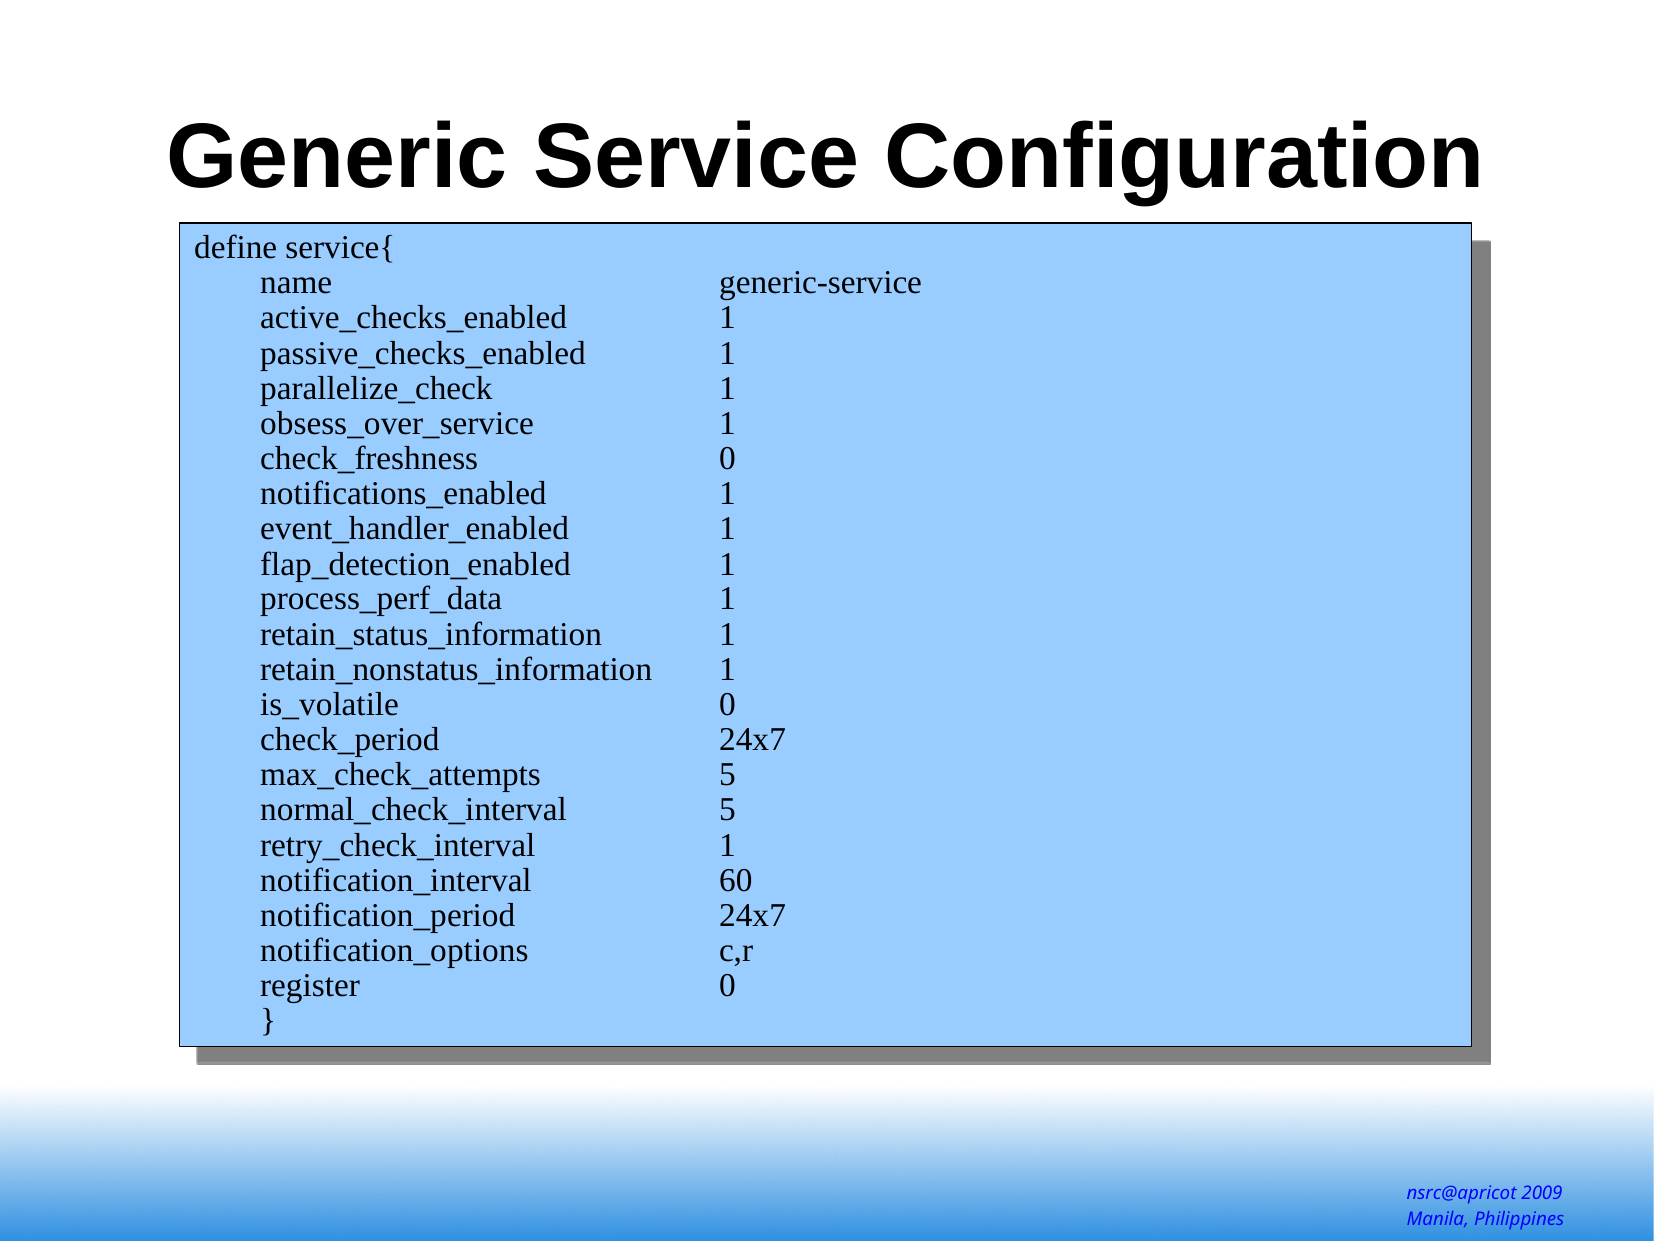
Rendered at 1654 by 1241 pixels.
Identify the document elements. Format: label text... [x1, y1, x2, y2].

picture [0, 1083, 1654, 1241]
text_box define service{ name generic-service active_checks_enabled 1 passive_checks_enabled 1 parallelize_check 1 obsess_over_service 1 check_freshness 0 notifications_enabled 1 event_handler_enabled 1 flap_detection_enabled 1 process_perf_data 1 retain_status_information 1 retain_nonstatus_information 1 is_volatile 0 check_period 24x7 max_check_attempts 5 normal_check_interval 5 retry_check_interval 1 notification_interval 60 notification_period 24x7 notification_options c,r register 0 } [179, 223, 1472, 1047]
title Generic Service Configuration [82, 38, 1571, 268]
